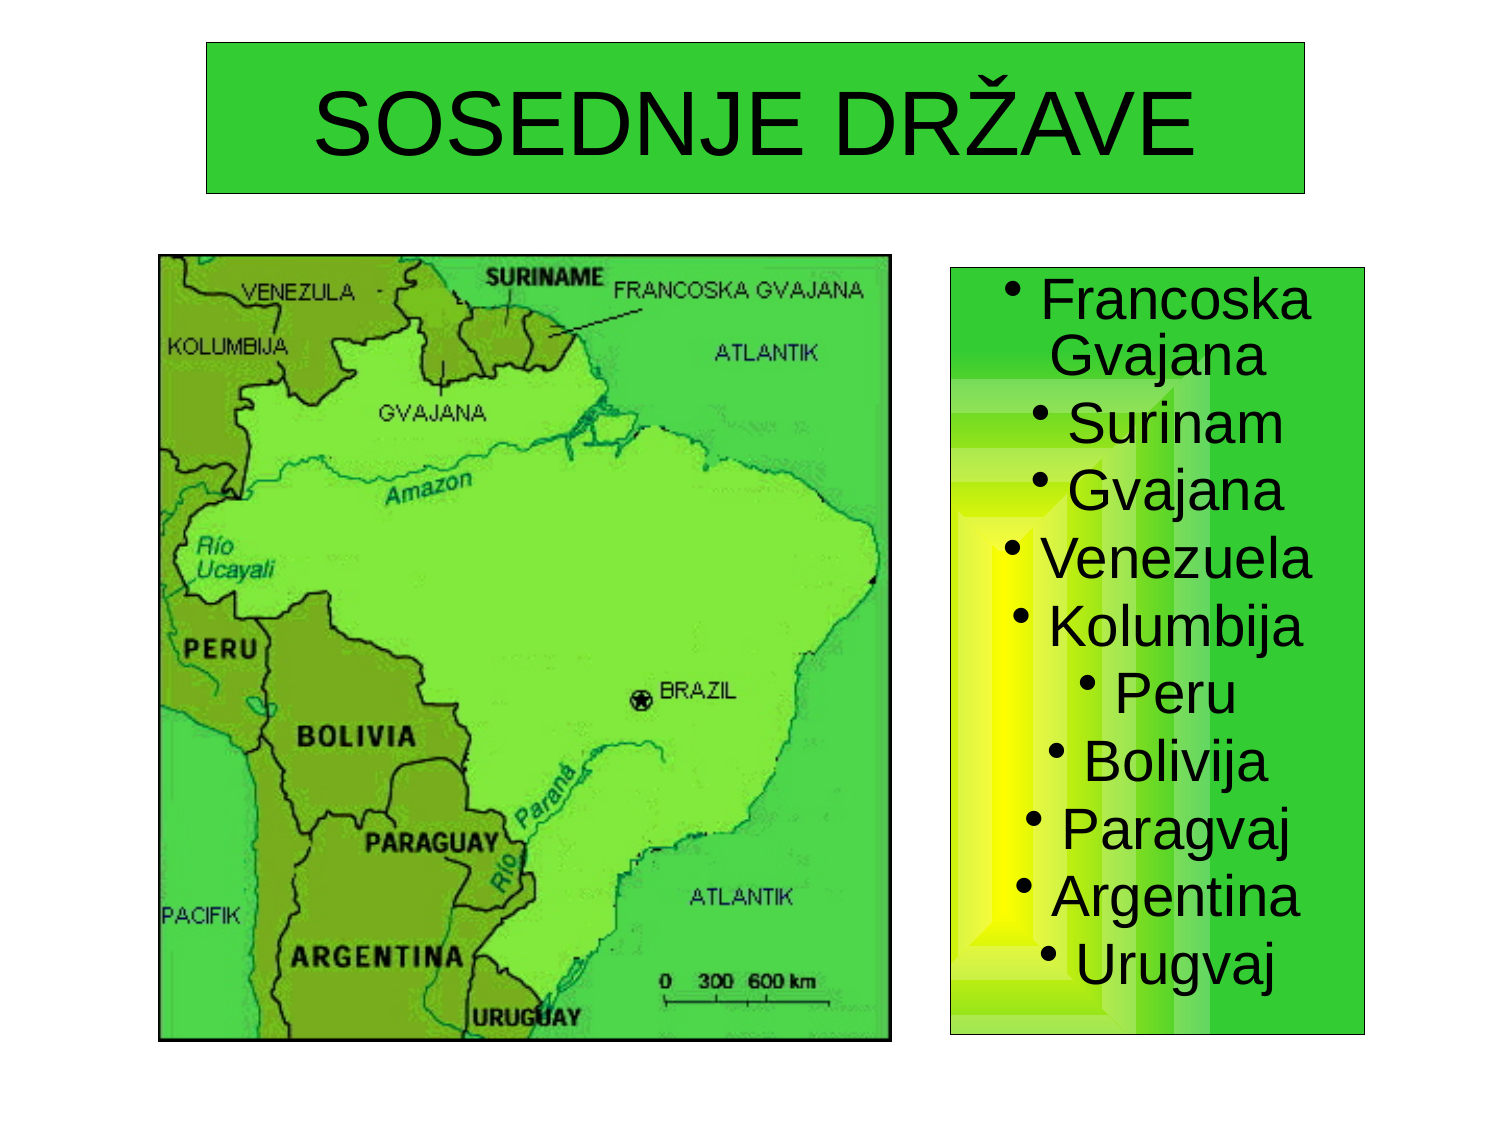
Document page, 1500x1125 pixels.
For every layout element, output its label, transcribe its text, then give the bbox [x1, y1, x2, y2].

picture [159, 255, 891, 1041]
title SOSEDNJE DRŽAVE [206, 42, 1305, 194]
list Francoska Gvajana Surinam Gvajana Venezuela Kolumbija Peru Bolivija Paragvaj Argentina Urugvaj [950, 267, 1365, 1035]
